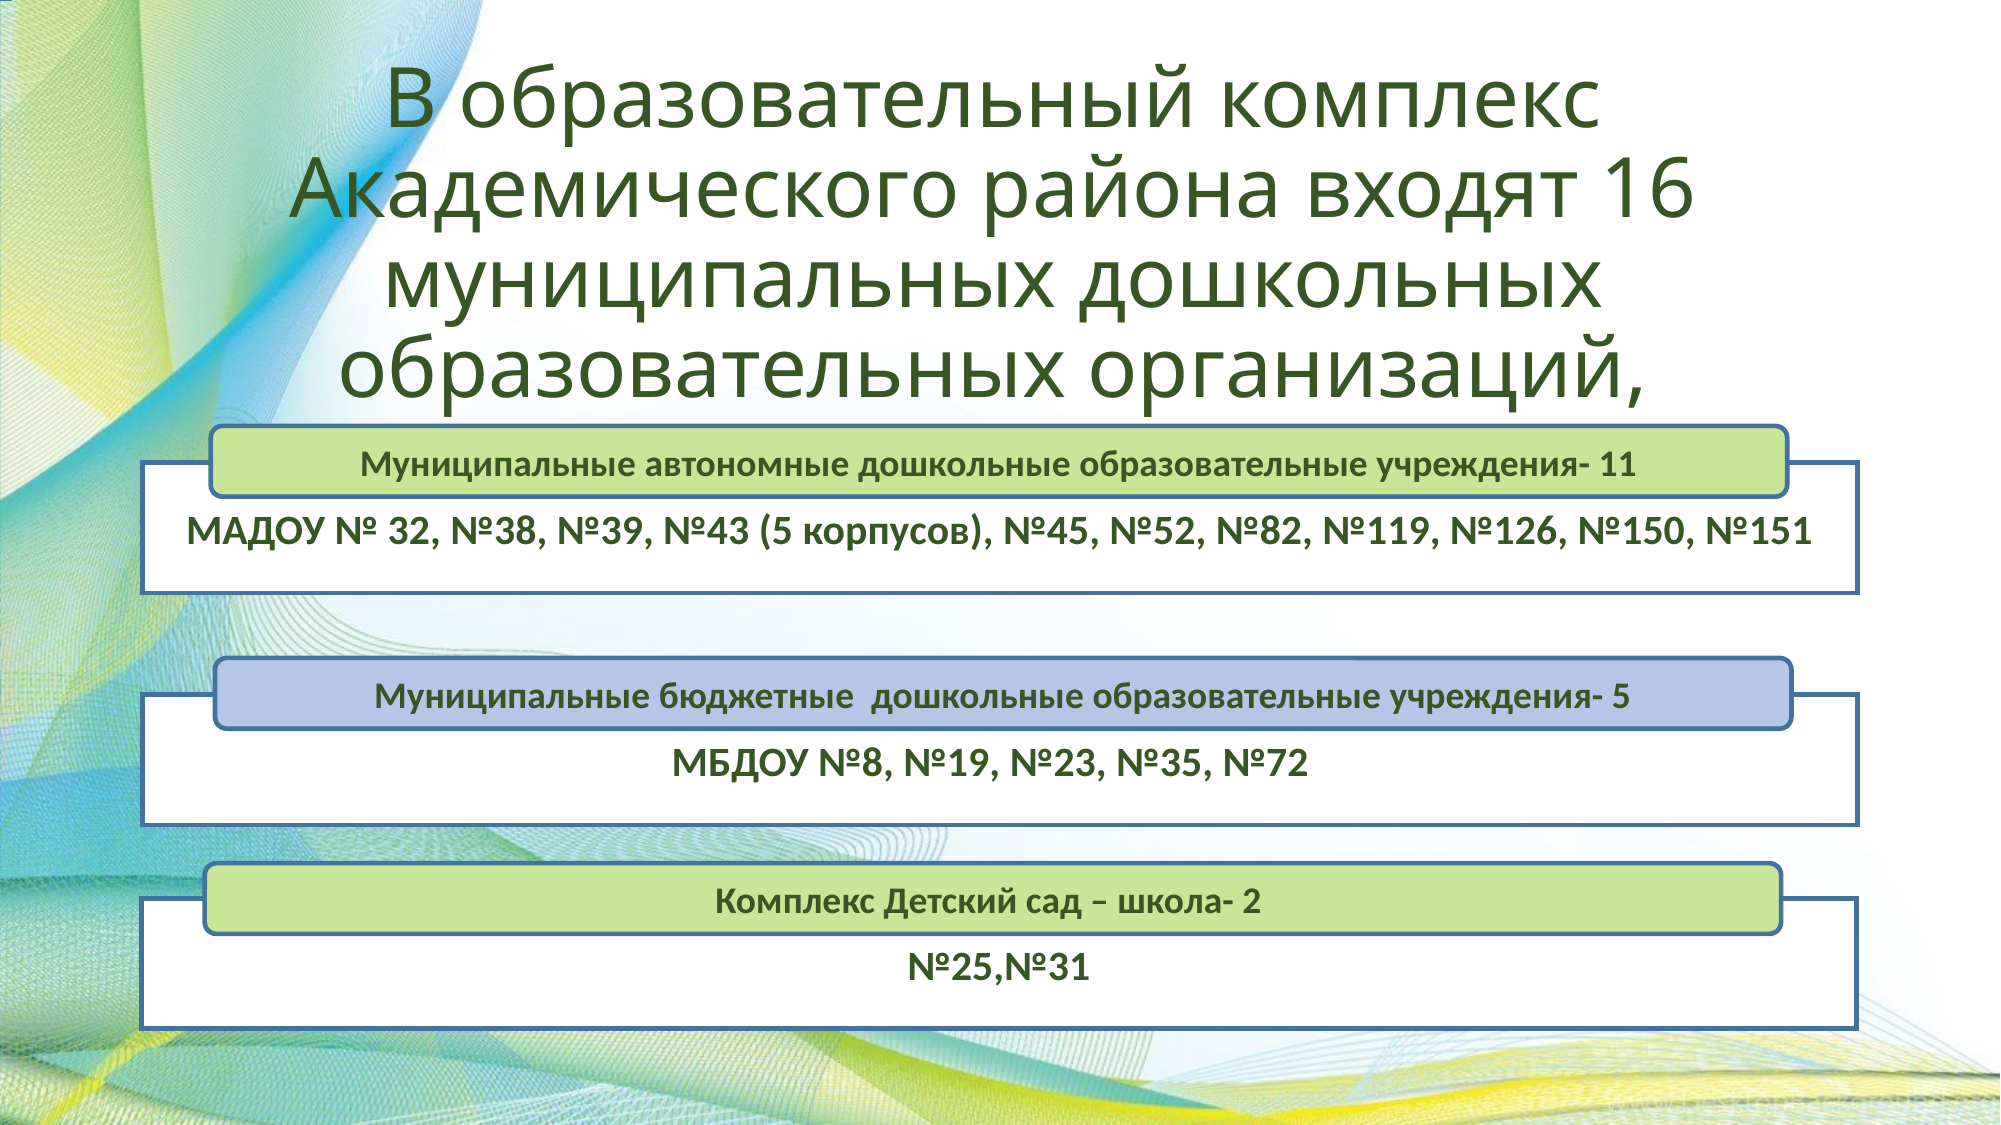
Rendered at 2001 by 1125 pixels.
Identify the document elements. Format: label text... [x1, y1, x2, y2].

text_box №25,№31 [141, 898, 1857, 1029]
text_box МБДОУ №8, №19, №23, №35, №72 [142, 694, 1858, 825]
text_box Комплекс Детский сад – школа- 2 [204, 863, 1782, 934]
text_box Муниципальные бюджетные дошкольные образовательные учреждения- 5 [214, 657, 1792, 729]
picture [0, 0, 2000, 1125]
text_box МАДОУ № 32, №38, №39, №43 (5 корпусов), №45, №52, №82, №119, №126, №150, №151 [142, 462, 1858, 593]
subtitle В образовательный комплекс Академического района входят 16 муниципальных дошкольных образовательных организаций, размещенных в 22 зданиях: - [113, 48, 1872, 320]
text_box Муниципальные автономные дошкольные образовательные учреждения- 11 [210, 425, 1788, 497]
